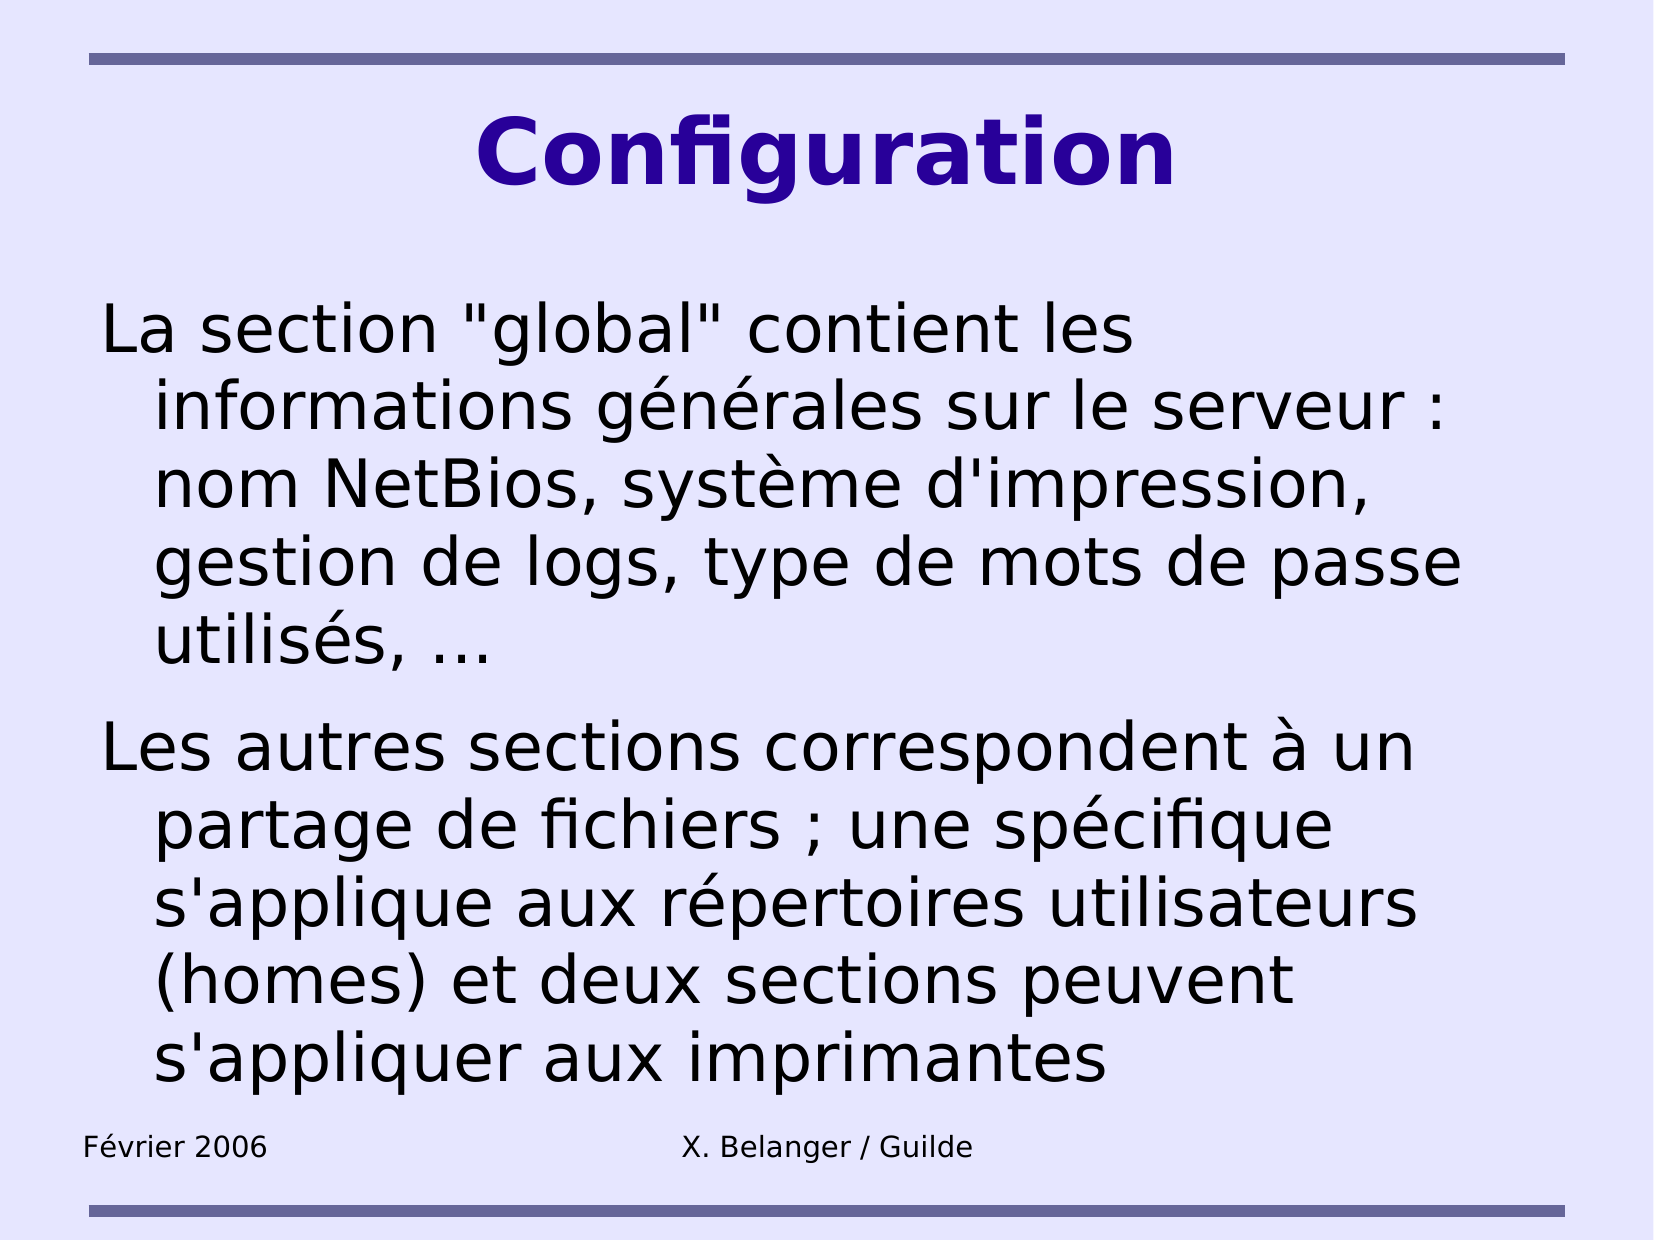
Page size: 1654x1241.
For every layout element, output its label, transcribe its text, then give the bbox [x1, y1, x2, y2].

list La section "global" contient les informations générales sur le serveur : nom NetBios, système d'impression, gestion de logs, type de mots de passe utilisés, ... Les autres sections correspondent à un partage de fichiers ; une spécifique s'applique aux répertoires utilisateurs (homes) et deux sections peuvent s'appliquer aux imprimantes [82, 290, 1571, 1109]
title Configuration [82, 49, 1571, 257]
